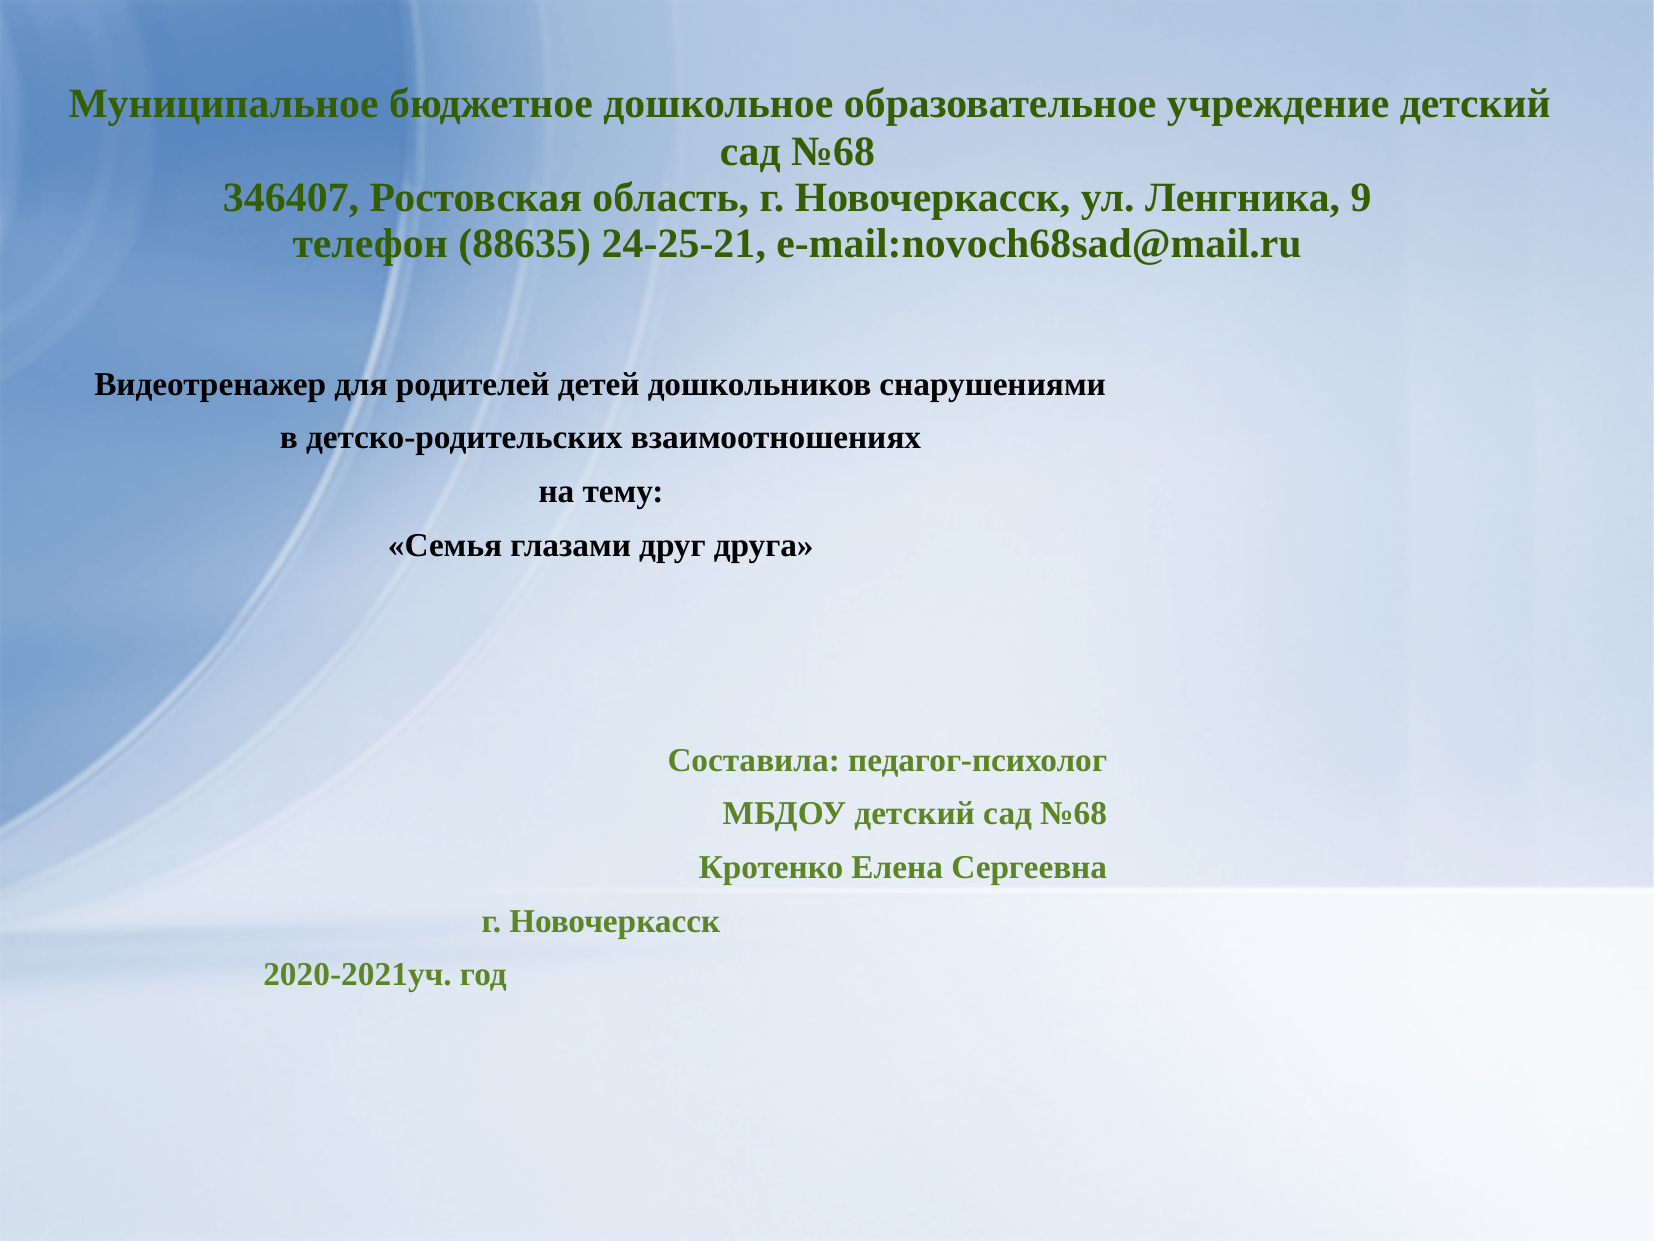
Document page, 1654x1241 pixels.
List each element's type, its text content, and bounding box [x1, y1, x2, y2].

text_box Муниципальное бюджетное дошкольное образовательное учреждение детский сад №68 346407, Ростовская область, г. Новочеркасск, ул. Ленгника, 9 телефон (88635) 24-25-21, e-mail:novoch68sad@mail.ru [0, 65, 1596, 541]
picture [0, 0, 1654, 1241]
text_box Видеотренажер для родителей детей дошкольников снарушениями в детско-родительских взаимоотношениях на тему: «Семья глазами друг друга» Составила: педагог-психолог МБДОУ детский сад №68 Кротенко Елена Сергеевна г. Новочеркасск 2020-2021уч. год [79, 357, 1465, 1172]
